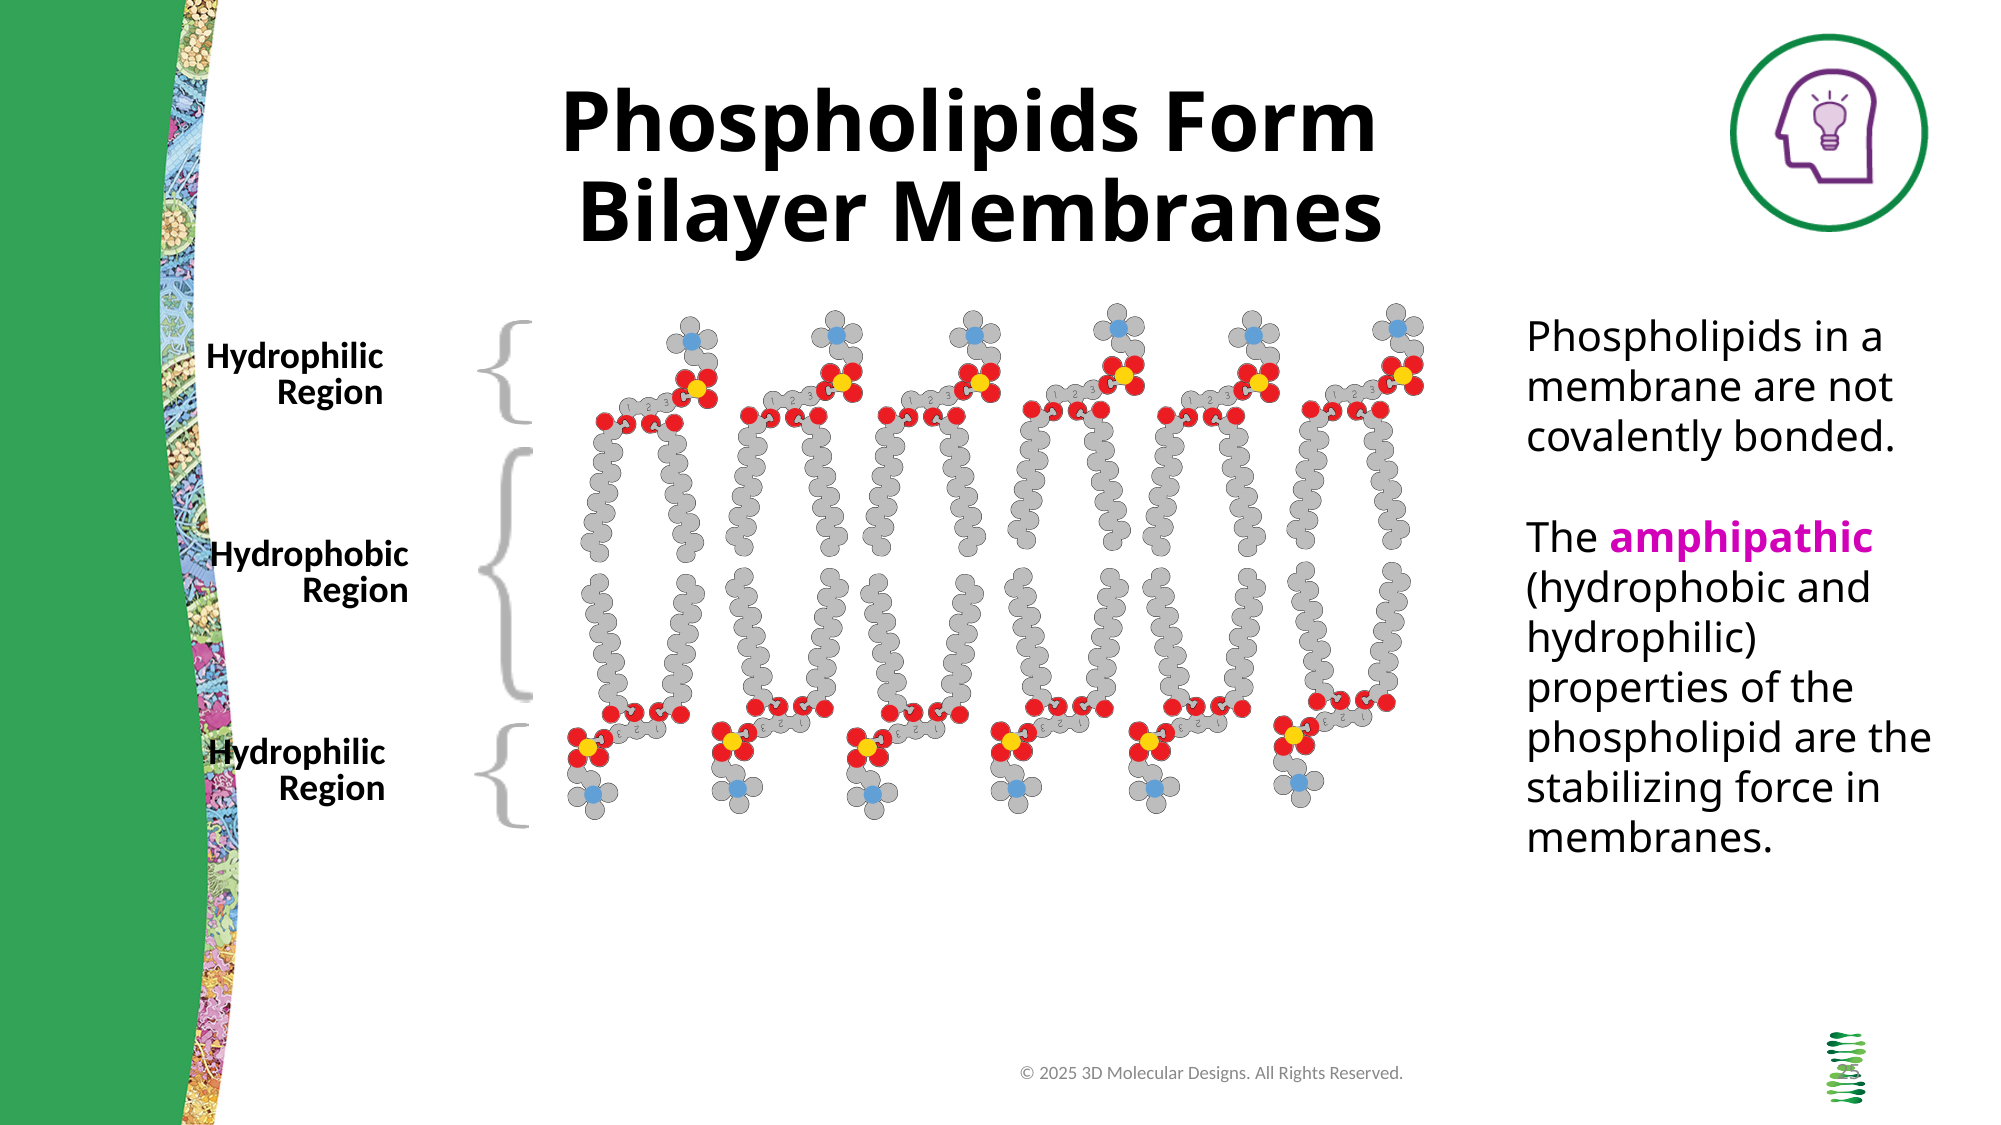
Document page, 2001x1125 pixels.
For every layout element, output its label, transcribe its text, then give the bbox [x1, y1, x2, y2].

picture [1262, 559, 1413, 812]
picture [1117, 565, 1268, 818]
picture [700, 565, 851, 818]
picture [860, 306, 1012, 559]
picture [835, 571, 986, 824]
picture [723, 306, 874, 559]
picture [979, 565, 1131, 818]
picture [556, 571, 707, 824]
picture [1284, 299, 1435, 553]
picture [478, 447, 533, 703]
picture [1140, 306, 1291, 559]
text_box Hydrophilic Region [191, 332, 470, 450]
picture [1005, 300, 1156, 553]
text_box Hydrophilic Region [193, 728, 472, 846]
text_box Hydrophobic Region [194, 530, 474, 648]
picture [474, 723, 529, 829]
text_box Phospholipids Form Bilayer Membranes [248, 72, 1714, 272]
picture [578, 312, 729, 565]
slide_number 25 [1821, 1042, 1929, 1103]
picture [477, 320, 532, 425]
text_box Phospholipids in a membrane are not covalently bonded. The amphipathic (hydrophobic and hydrophilic) properties of the phospholipid are the stabilizing force in membranes. [1511, 302, 1951, 679]
